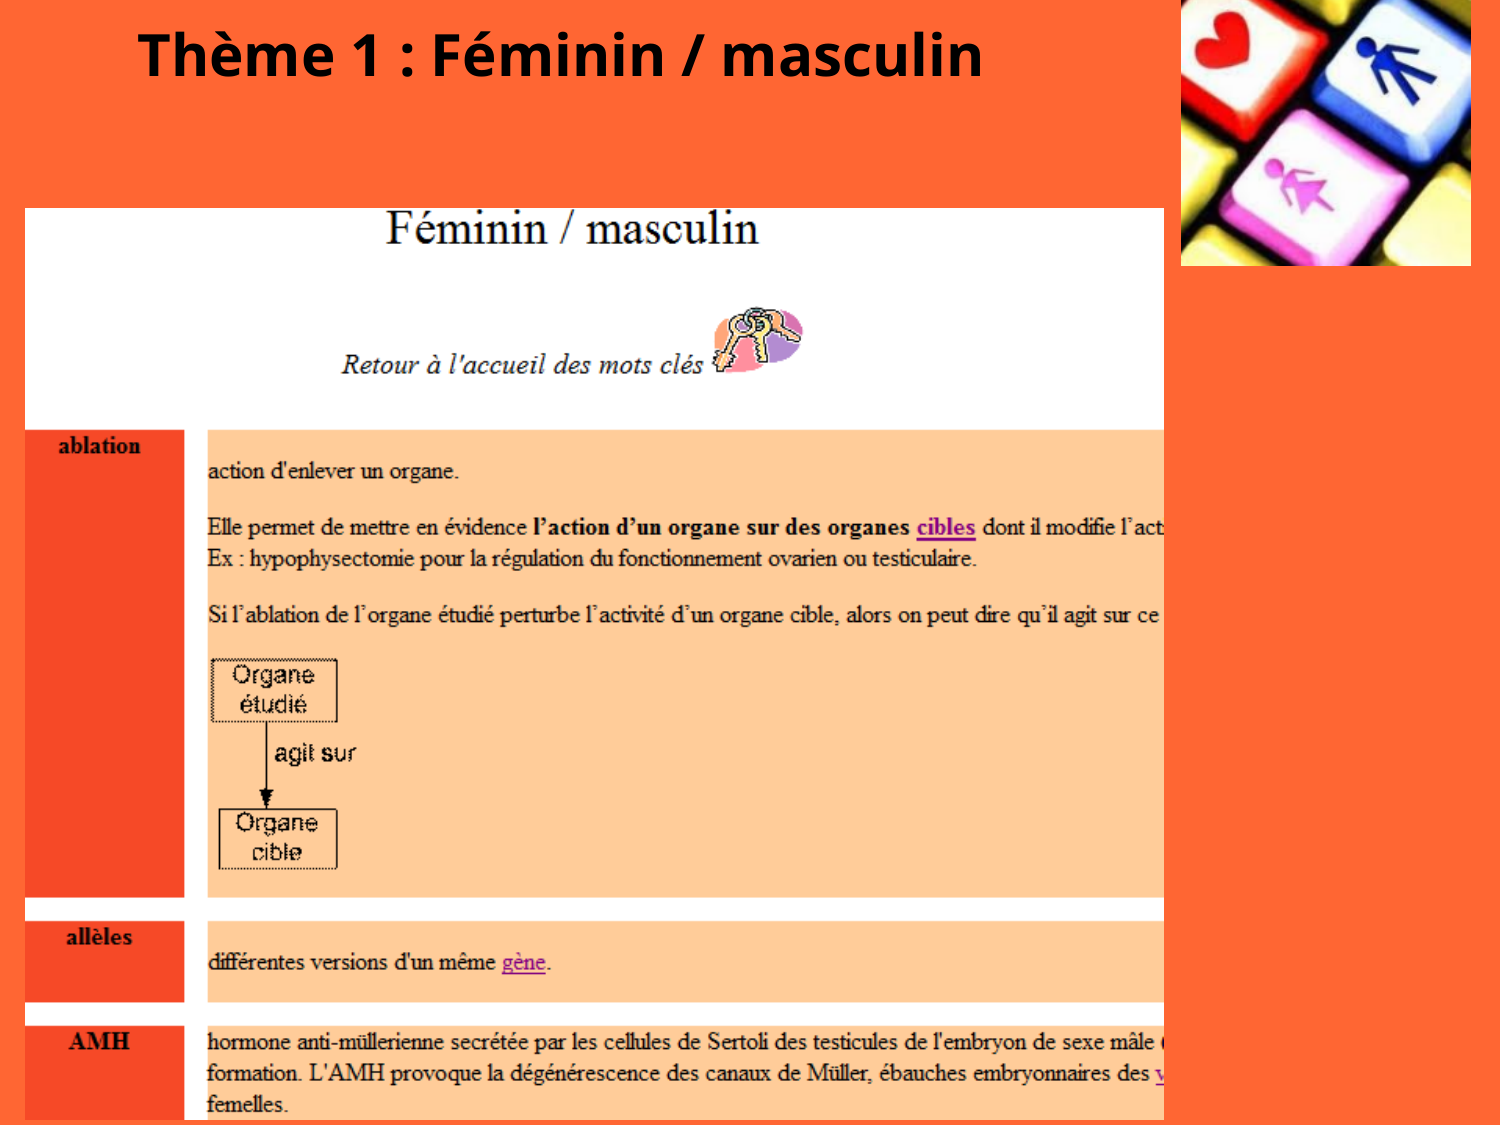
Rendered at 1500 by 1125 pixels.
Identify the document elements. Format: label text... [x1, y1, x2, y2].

text_box Thème 1 : Féminin / masculin [0, 0, 1122, 96]
picture [25, 208, 1164, 1120]
picture [1181, 0, 1471, 266]
